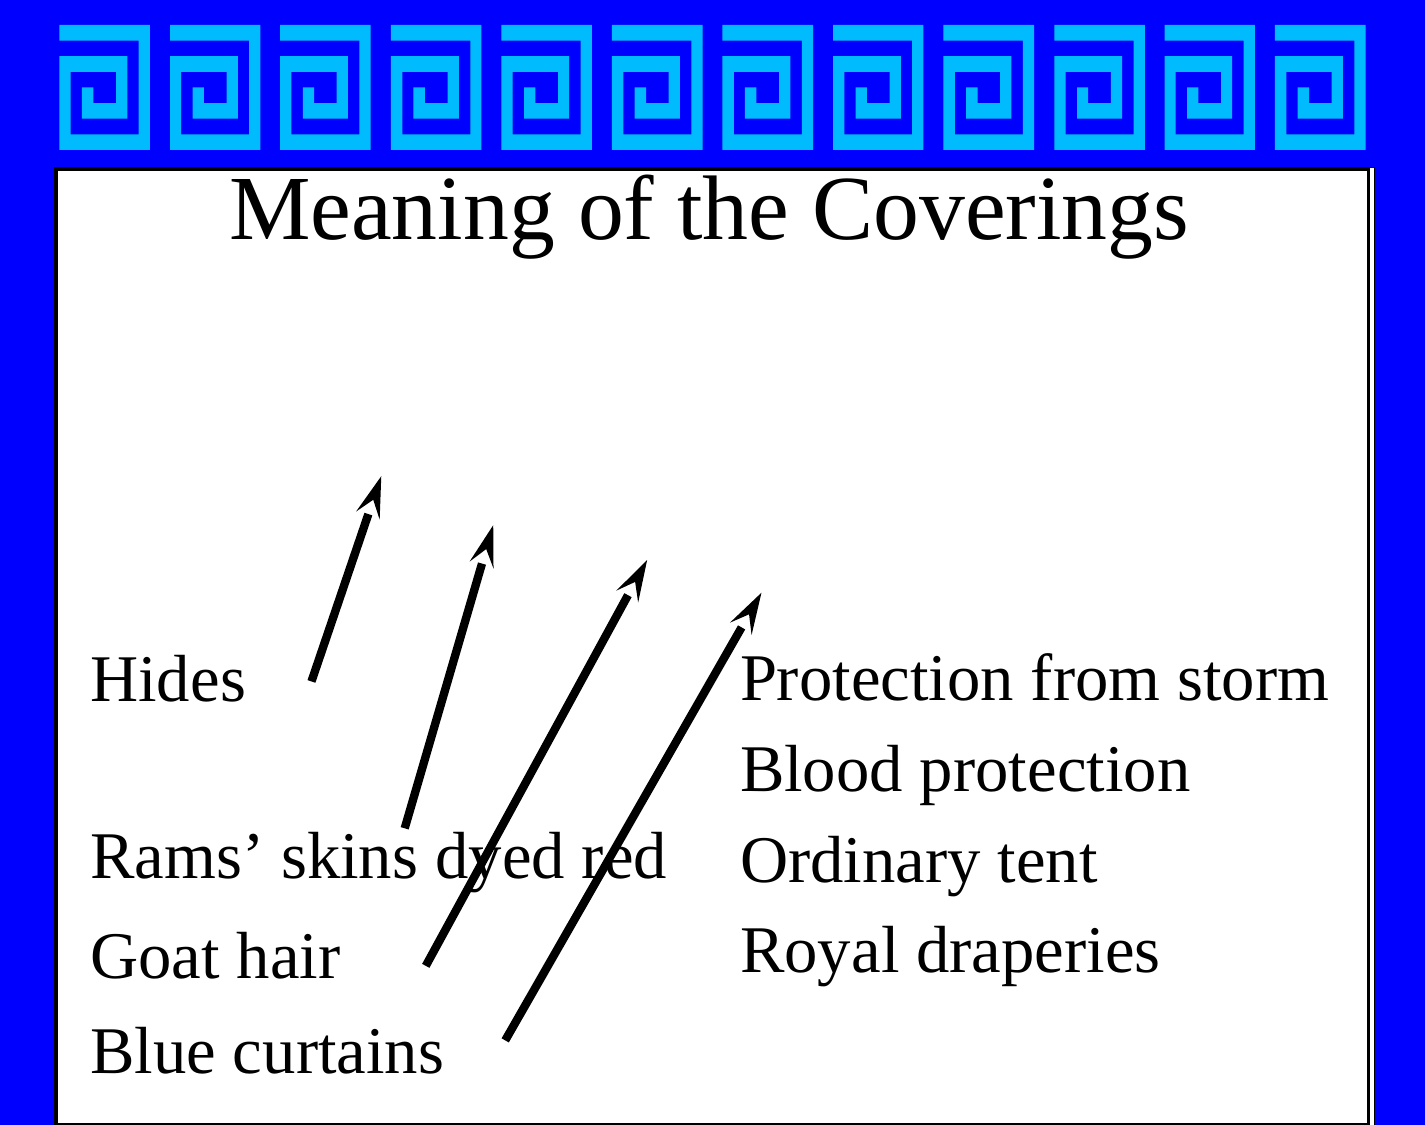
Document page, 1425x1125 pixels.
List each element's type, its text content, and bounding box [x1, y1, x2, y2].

list Blue curtains [75, 1006, 563, 1125]
list Protection from storm Blood protection Ordinary tent Royal draperies [724, 633, 1350, 1070]
list Rams’ skins dyed red [570, 811, 757, 938]
list Rams’ skins dyed red [461, 811, 631, 938]
title Meaning of the Coverings [72, 114, 1348, 303]
list Rams’ skins dyed red [75, 811, 504, 911]
list Hides [75, 634, 376, 751]
list Goat hair [75, 911, 488, 1006]
